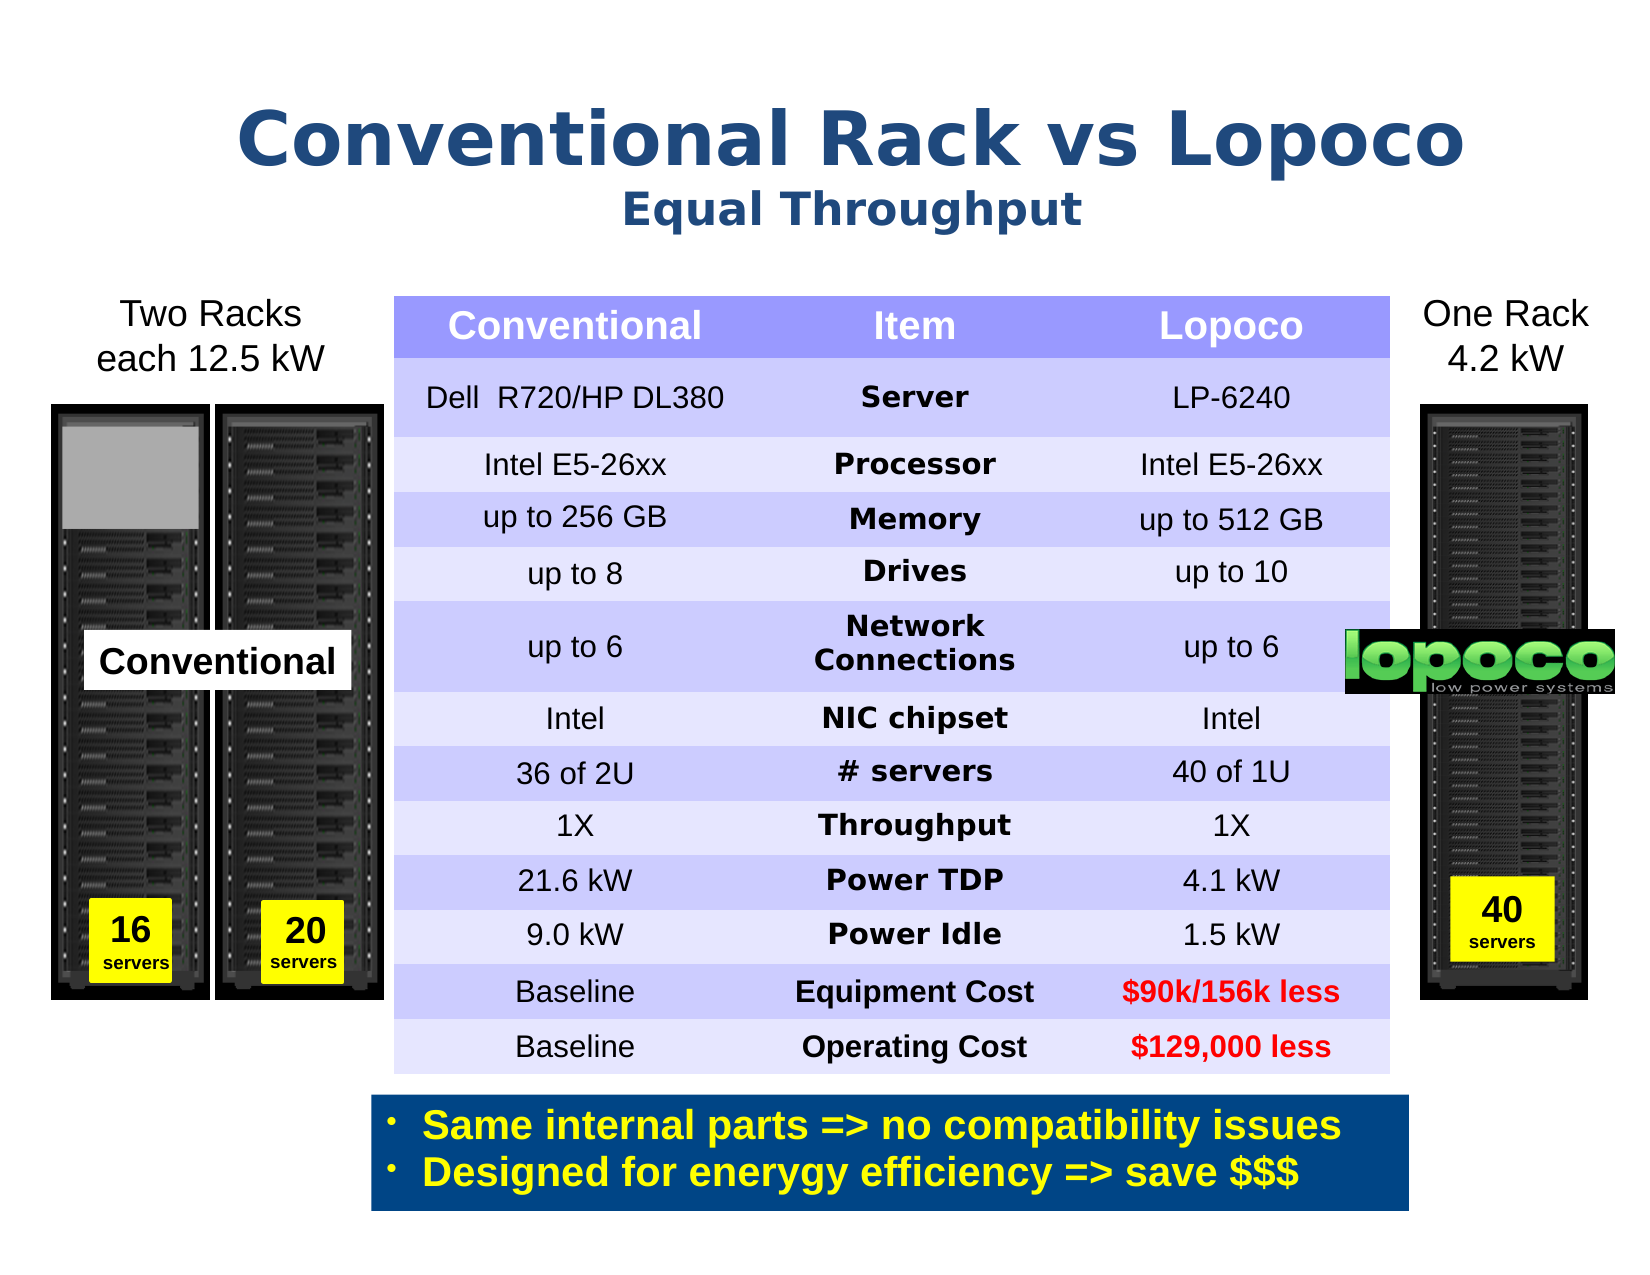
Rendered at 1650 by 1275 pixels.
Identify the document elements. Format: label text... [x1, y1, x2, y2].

table_cell 1X [394, 801, 757, 855]
table_cell 36 of 2U [394, 746, 757, 801]
table_cell 21.6 kW [394, 855, 757, 910]
picture [215, 404, 384, 1000]
table_cell Processor [757, 437, 1073, 492]
table_cell NIC chipset [757, 692, 1073, 746]
table_cell Network Connections [757, 601, 1073, 692]
picture [51, 404, 210, 1000]
table_cell Intel [394, 692, 757, 746]
text_box servers [255, 942, 357, 982]
table_cell Server [757, 358, 1073, 437]
table_header Lopoco [1073, 296, 1368, 358]
table_cell 40 of 1U [1073, 746, 1390, 801]
picture [1345, 404, 1615, 1000]
table_cell up to 256 GB [394, 492, 757, 547]
text_box 40 servers [1450, 876, 1555, 962]
table_cell 4.1 kW [1073, 855, 1390, 910]
table_cell 1.5 kW [1073, 910, 1390, 964]
text_box Conventional [84, 629, 352, 690]
table_cell Memory [757, 492, 1073, 547]
table_cell Intel E5-26xx [1073, 437, 1390, 492]
table_cell Intel E5-26xx [394, 437, 757, 492]
text_box Same internal parts => no compatibility issues Designed for enerygy efficiency => save $$$ [371, 1094, 1409, 1211]
text_box Two Racks each 12.5 kW [68, 281, 353, 395]
table_cell up to 6 [394, 601, 757, 692]
table_cell up to 8 [394, 547, 757, 601]
table_cell Dell R720/HP DL380 [394, 358, 757, 437]
table_cell Equipment Cost [757, 964, 1073, 1019]
table_cell up to 10 [1073, 547, 1390, 601]
table_cell 9.0 kW [394, 910, 757, 964]
table_cell $129,000 less [1073, 1019, 1390, 1074]
table_cell Power Idle [757, 910, 1073, 964]
text_box servers [83, 943, 185, 983]
text_box One Rack 4.2 kW [1368, 281, 1644, 394]
table_cell Drives [757, 547, 1073, 601]
table_cell up to 512 GB [1073, 492, 1390, 547]
text_box Conventional Rack vs Lopoco Equal Throughput [141, 82, 1562, 243]
table_cell Throughput [757, 801, 1073, 855]
table_header Item [757, 296, 1073, 358]
table_cell up to 6 [1073, 601, 1390, 692]
table_cell # servers [757, 746, 1073, 801]
table_cell Power TDP [757, 855, 1073, 910]
table_cell Baseline [394, 964, 757, 1019]
table_cell 1X [1073, 801, 1390, 855]
table_cell LP-6240 [1073, 358, 1390, 437]
table_cell Baseline [394, 1019, 757, 1074]
text_box 16 [84, 897, 177, 943]
table_cell $90k/156k less [1073, 964, 1390, 1019]
table_cell Intel [1073, 692, 1390, 746]
table_header Conventional [394, 296, 757, 358]
text_box 20 [260, 898, 352, 942]
text_box 20 [312, 921, 319, 939]
table_cell Operating Cost [757, 1019, 1073, 1074]
